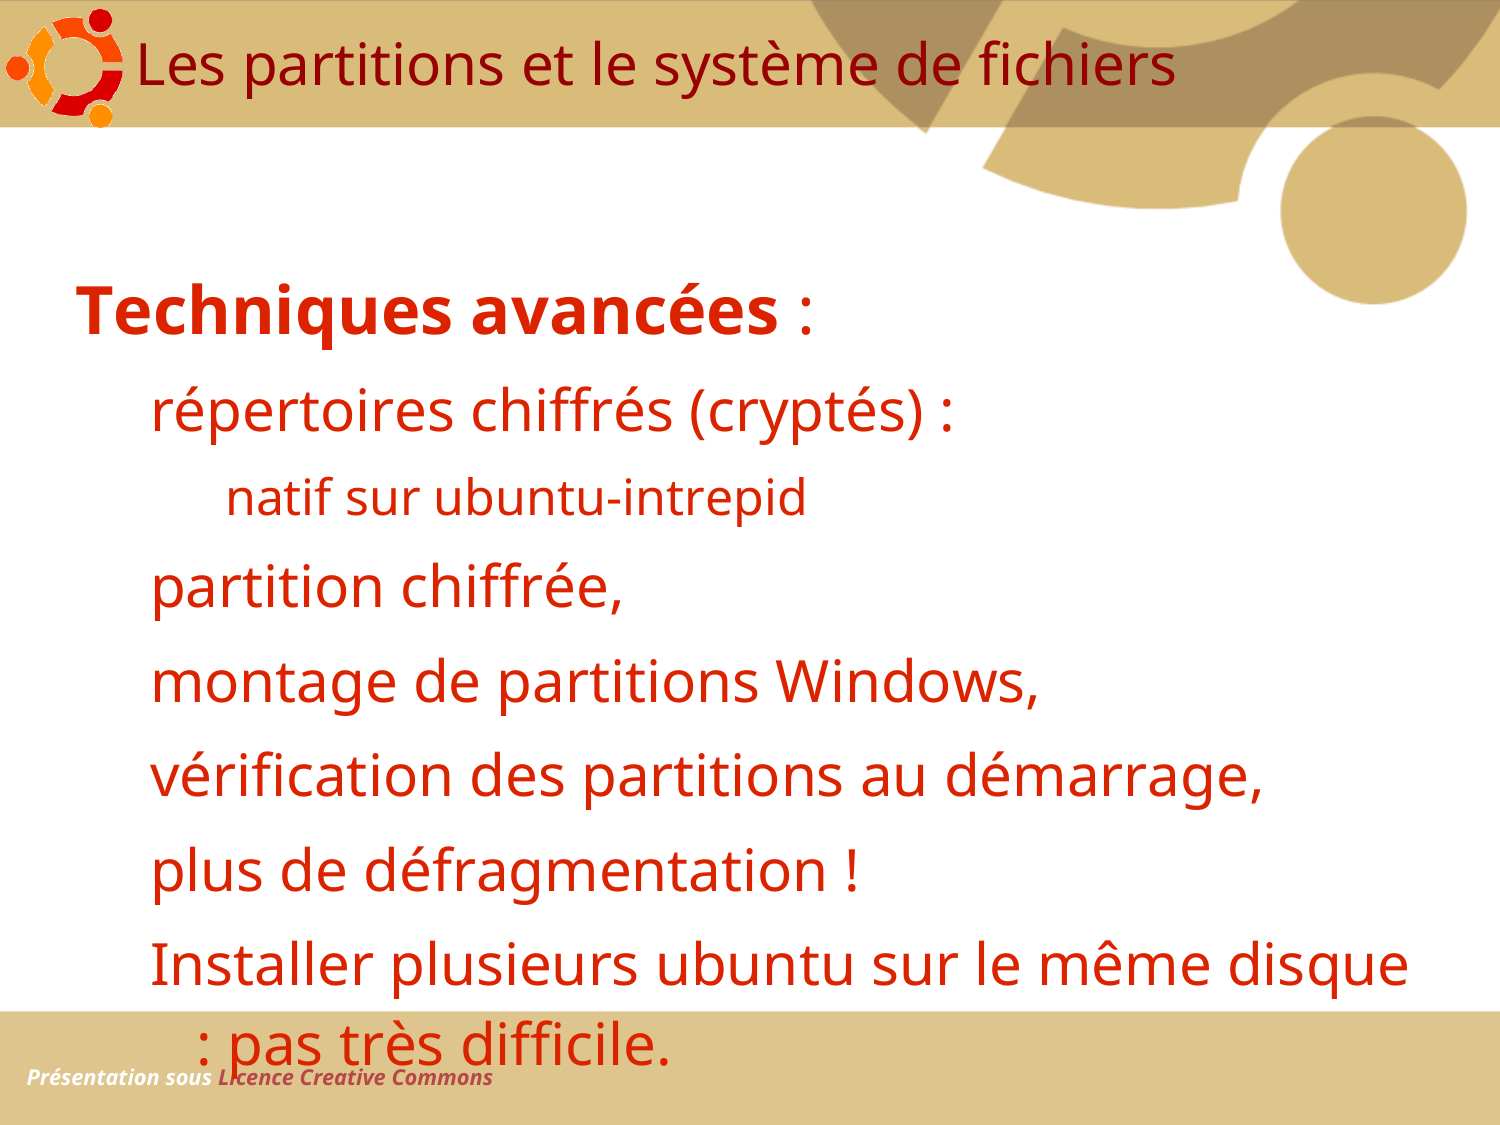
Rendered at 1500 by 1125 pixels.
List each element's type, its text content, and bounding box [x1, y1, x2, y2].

title Les partitions et le système de fichiers [135, 0, 1417, 177]
picture [0, 0, 1500, 557]
list Techniques avancées : répertoires chiffrés (cryptés) : natif sur ubuntu-intrepid partition chiffrée, montage de partitions Windows, vérification des partitions au démarrage, plus de défragmentation ! Installer plusieurs ubuntu sur le même disque : pas très difficile. [75, 262, 1425, 1005]
